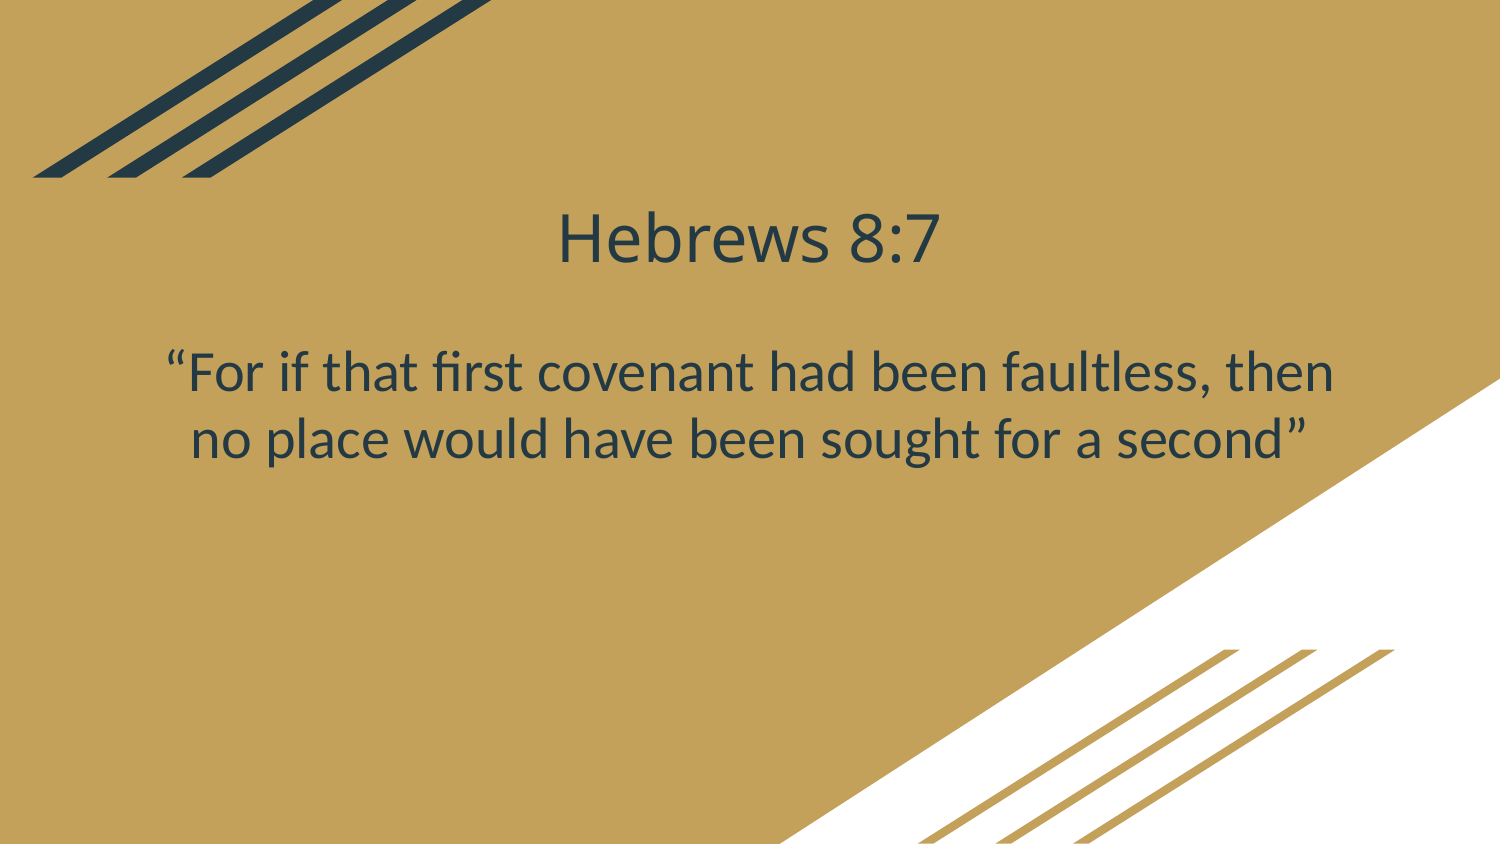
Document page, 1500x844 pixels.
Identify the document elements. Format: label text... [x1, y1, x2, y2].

title Hebrews 8:7 [308, 101, 1192, 323]
list “For if that first covenant had been faultless, then no place would have been sought for a second” [131, 323, 1369, 594]
